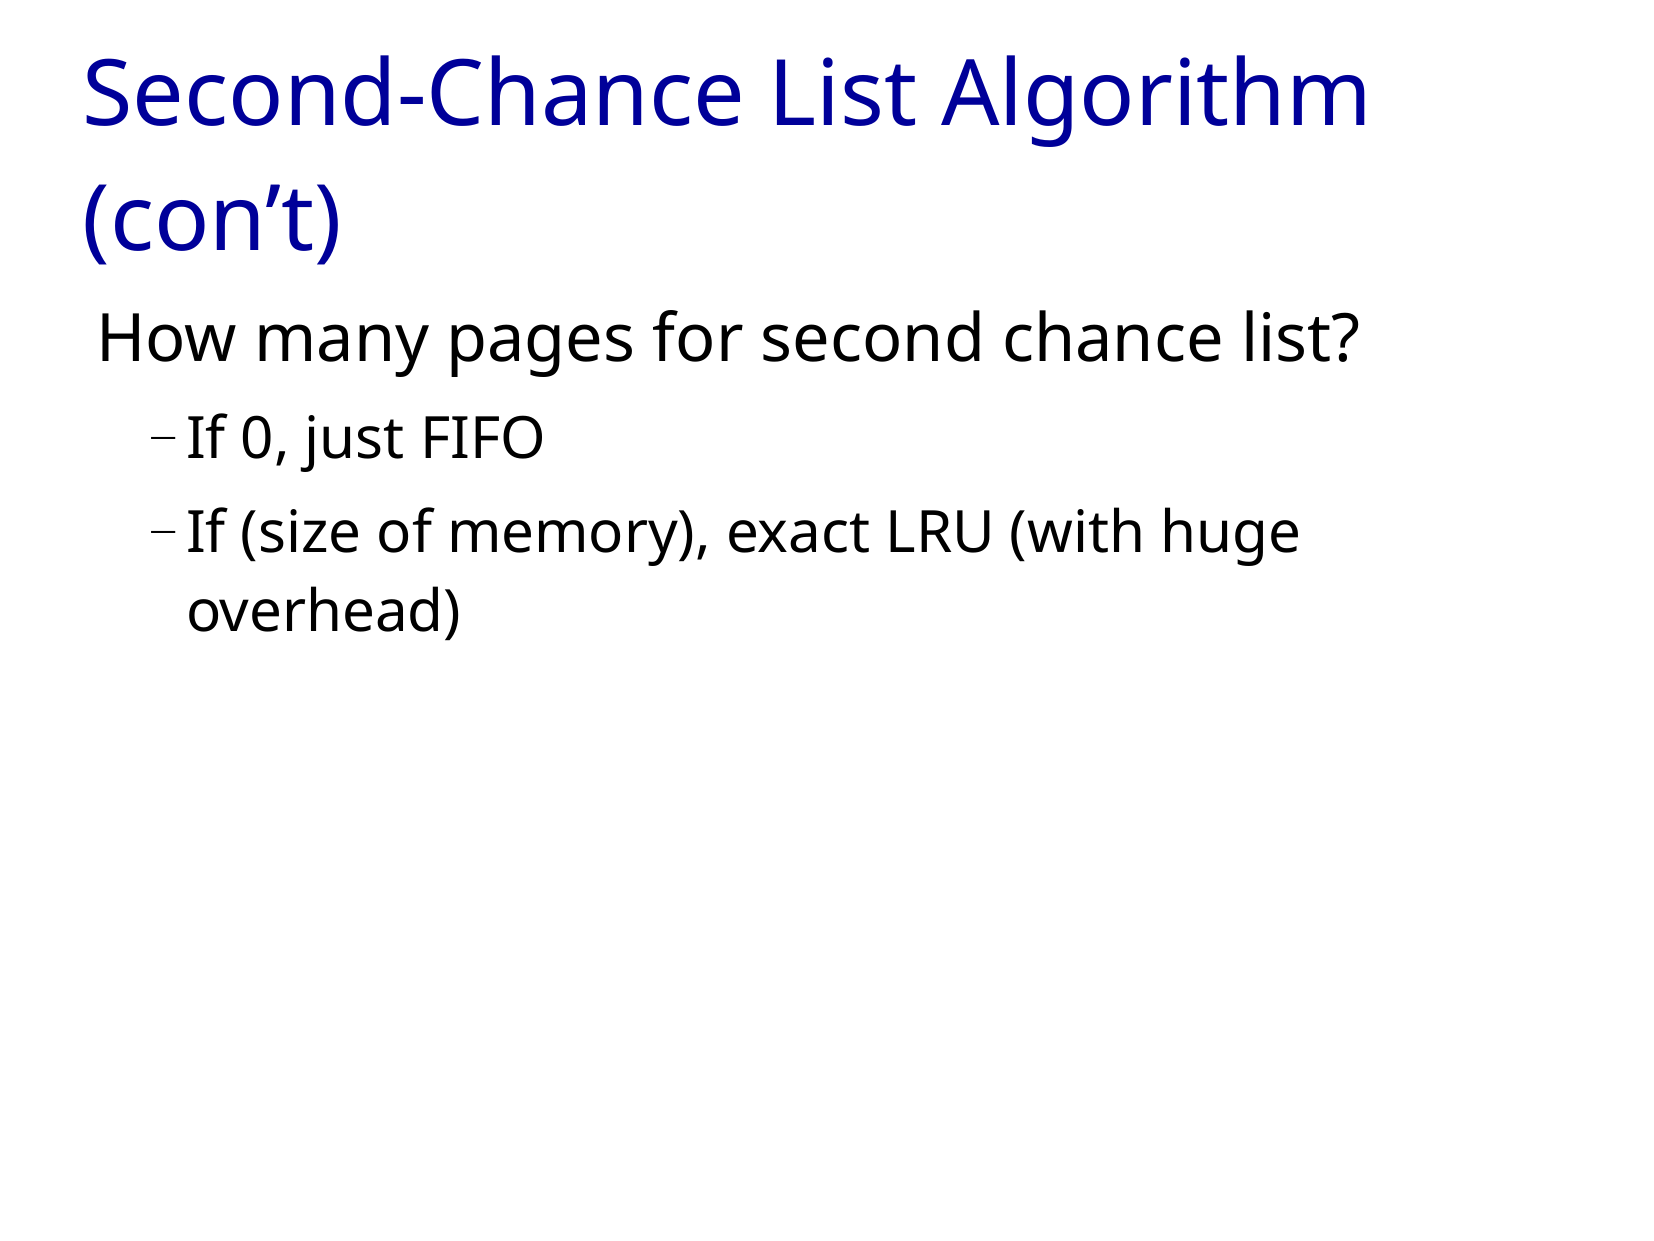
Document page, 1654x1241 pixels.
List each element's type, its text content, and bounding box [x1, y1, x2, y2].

title Second-Chance List Algorithm (con’t) [82, 51, 1571, 255]
list How many pages for second chance list? If 0, just FIFO If (size of memory), exact LRU (with huge overhead) [60, 290, 1571, 1096]
